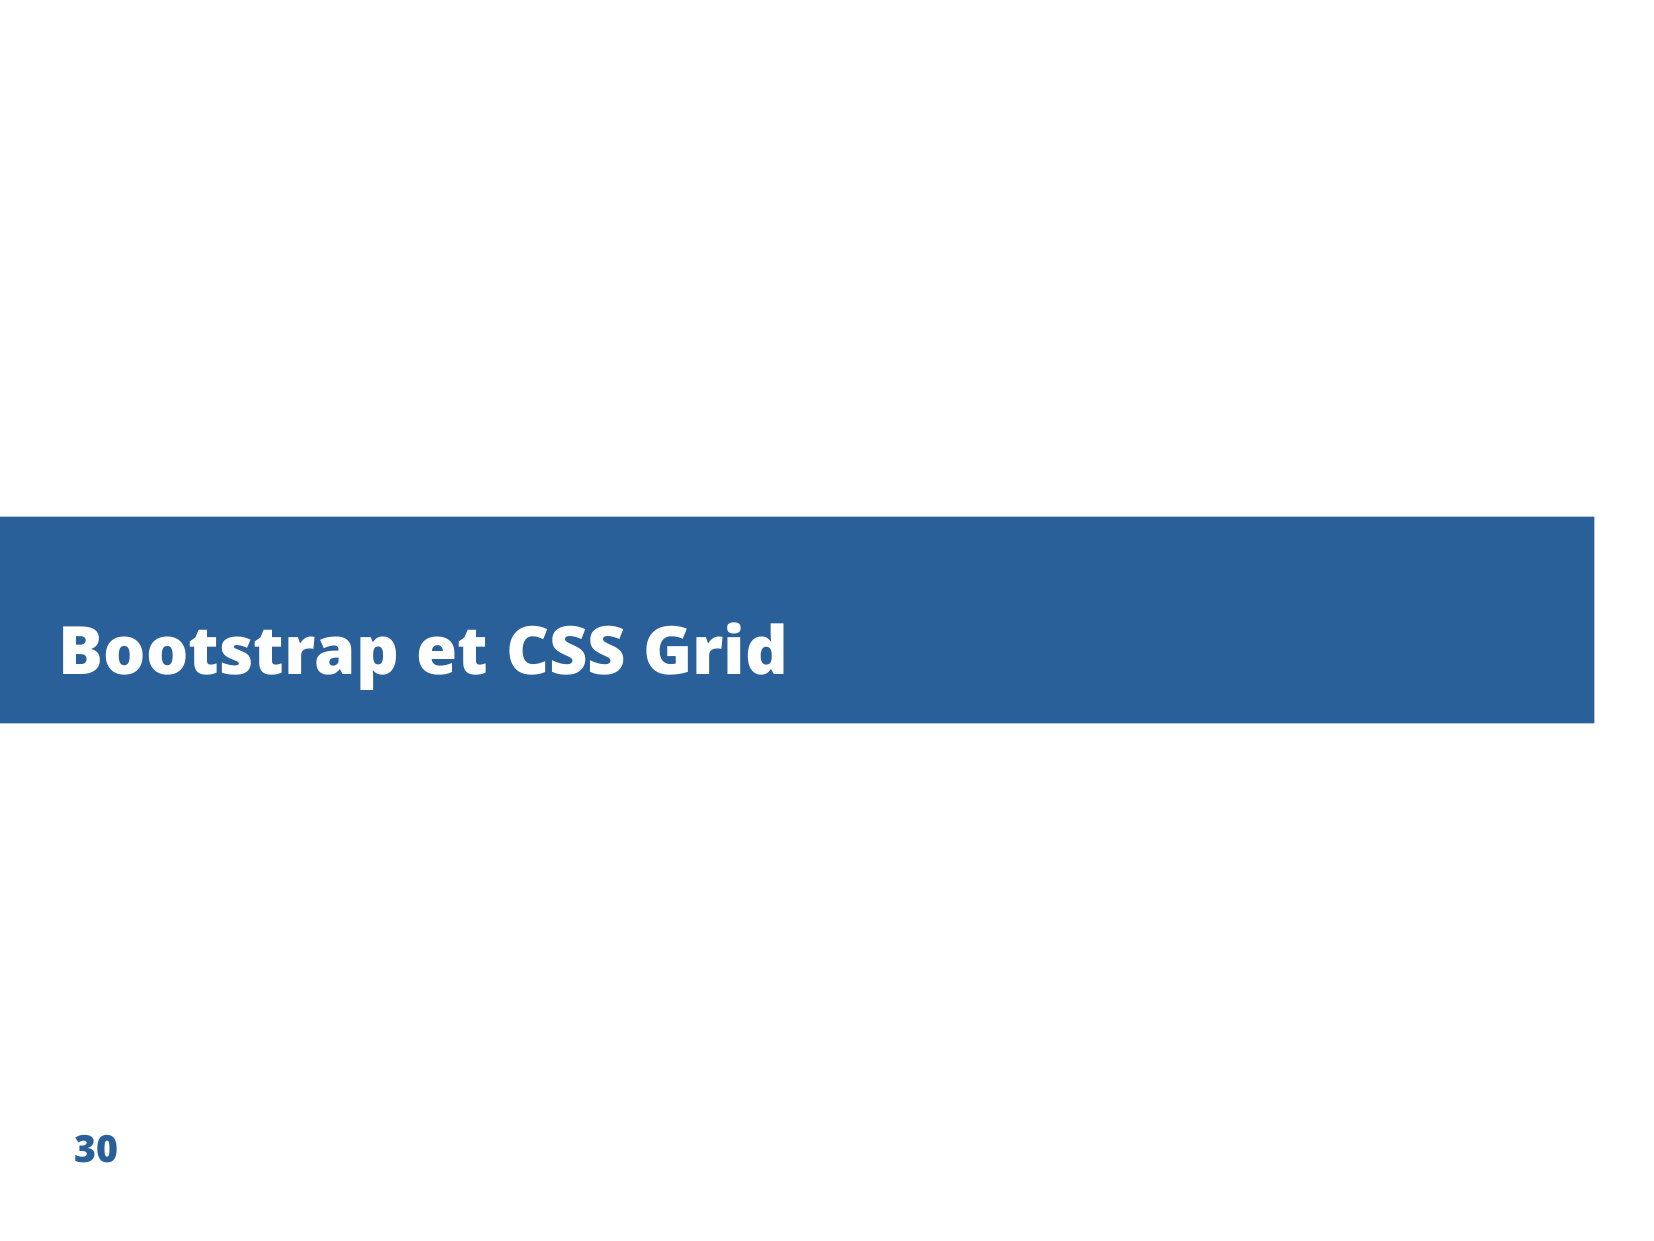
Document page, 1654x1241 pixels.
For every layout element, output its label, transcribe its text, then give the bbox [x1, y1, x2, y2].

title Bootstrap et CSS Grid [59, 546, 1595, 694]
